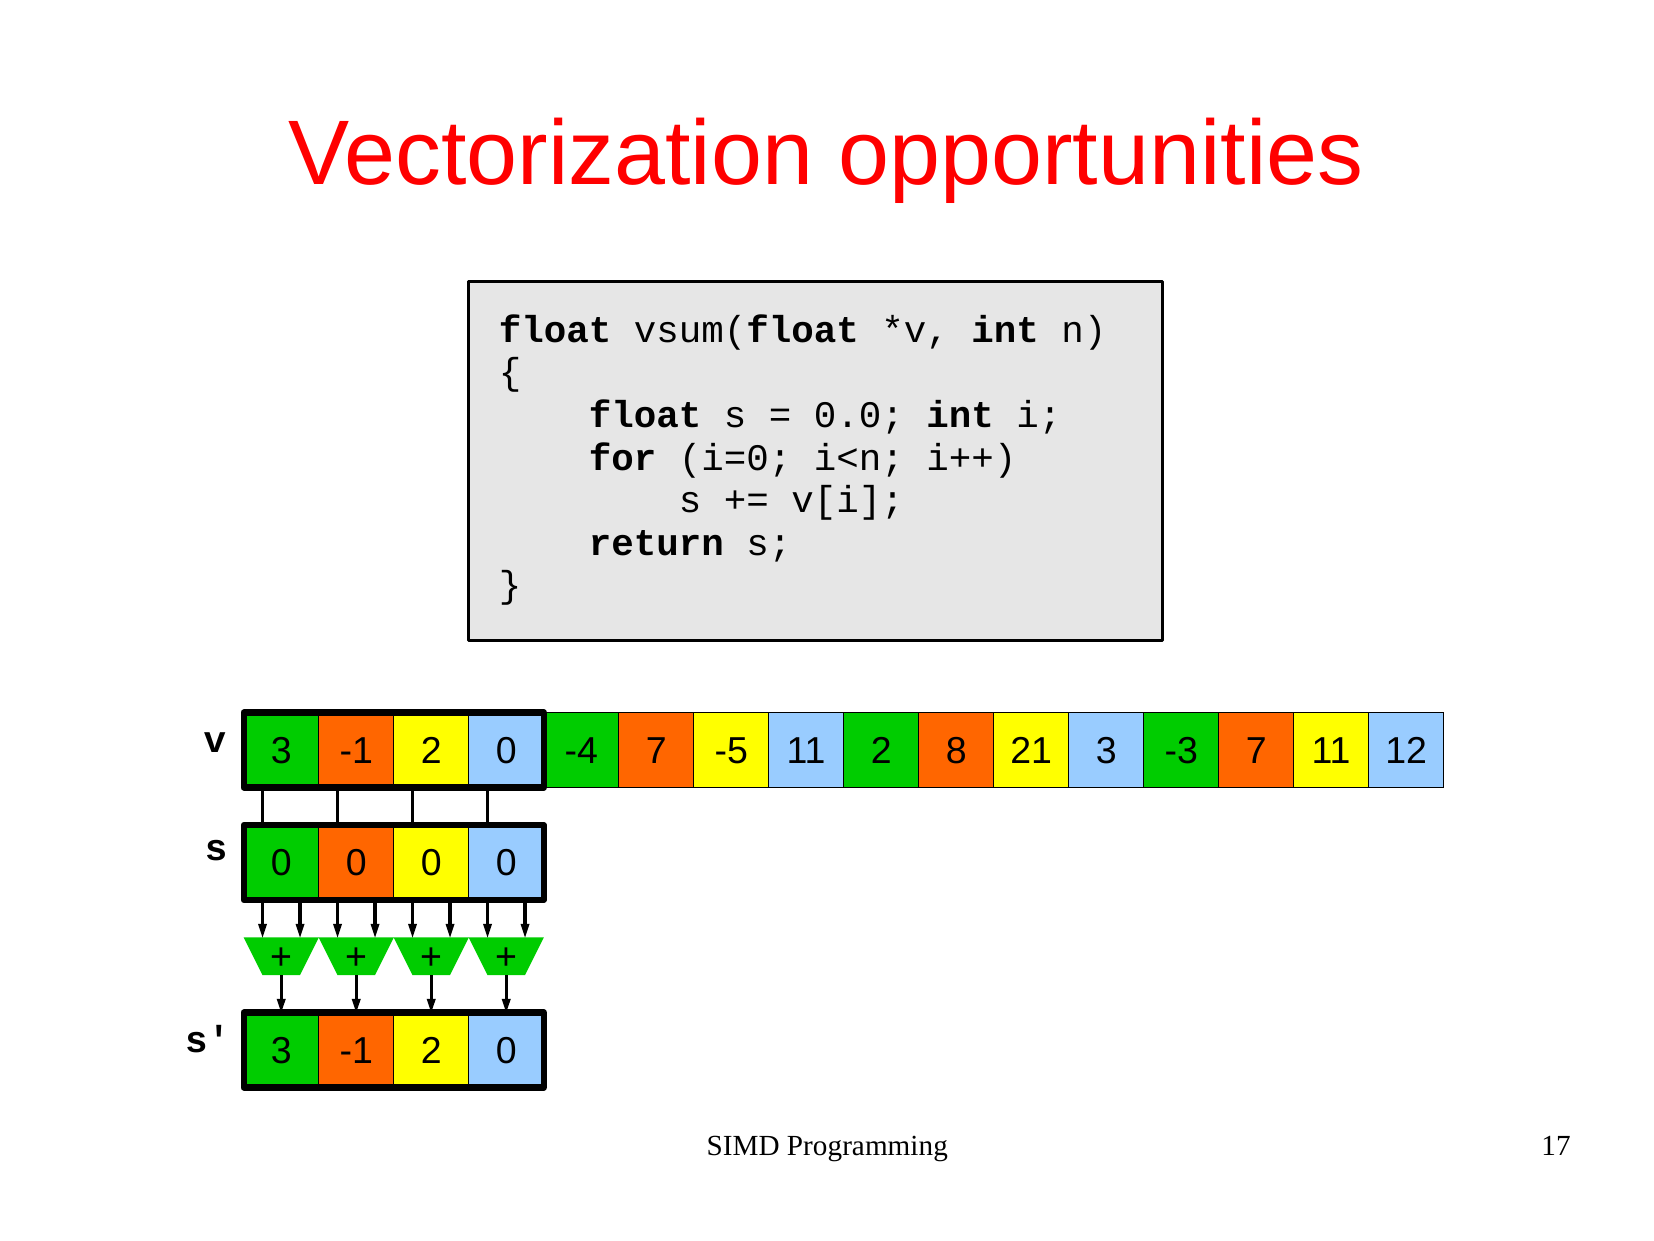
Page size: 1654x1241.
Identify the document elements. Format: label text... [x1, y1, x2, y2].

text_box 7 [619, 712, 693, 788]
text_box 3 [247, 1016, 318, 1084]
text_box 0 [468, 828, 541, 897]
text_box s' [168, 1012, 247, 1074]
text_box 0 [468, 1016, 541, 1084]
title Vectorization opportunities [82, 49, 1571, 257]
text_box 0 [468, 716, 541, 784]
text_box + [393, 937, 469, 976]
text_box -1 [318, 1016, 393, 1084]
text_box 3 [1068, 712, 1143, 788]
text_box 2 [843, 712, 919, 788]
text_box 0 [247, 828, 318, 897]
text_box 0 [393, 828, 468, 897]
text_box + [318, 937, 394, 976]
text_box 12 [1368, 712, 1444, 788]
text_box 7 [1219, 712, 1293, 788]
text_box -4 [547, 712, 619, 788]
text_box 11 [768, 712, 843, 788]
text_box s [188, 820, 244, 882]
text_box 0 [318, 828, 393, 897]
text_box 8 [919, 712, 993, 788]
text_box 3 [247, 716, 318, 784]
text_box v [187, 712, 243, 774]
text_box 2 [393, 1016, 468, 1084]
text_box -5 [693, 712, 768, 788]
text_box -1 [318, 716, 393, 784]
text_box float vsum(float *v, int n) { float s = 0.0; int i; for (i=0; i<n; i++) s += v[i]; return s; } [468, 281, 1163, 641]
text_box + [243, 937, 319, 976]
text_box 21 [993, 712, 1068, 788]
text_box + [468, 937, 544, 976]
text_box 2 [393, 716, 468, 784]
text_box 11 [1293, 712, 1368, 788]
text_box -3 [1143, 712, 1219, 788]
